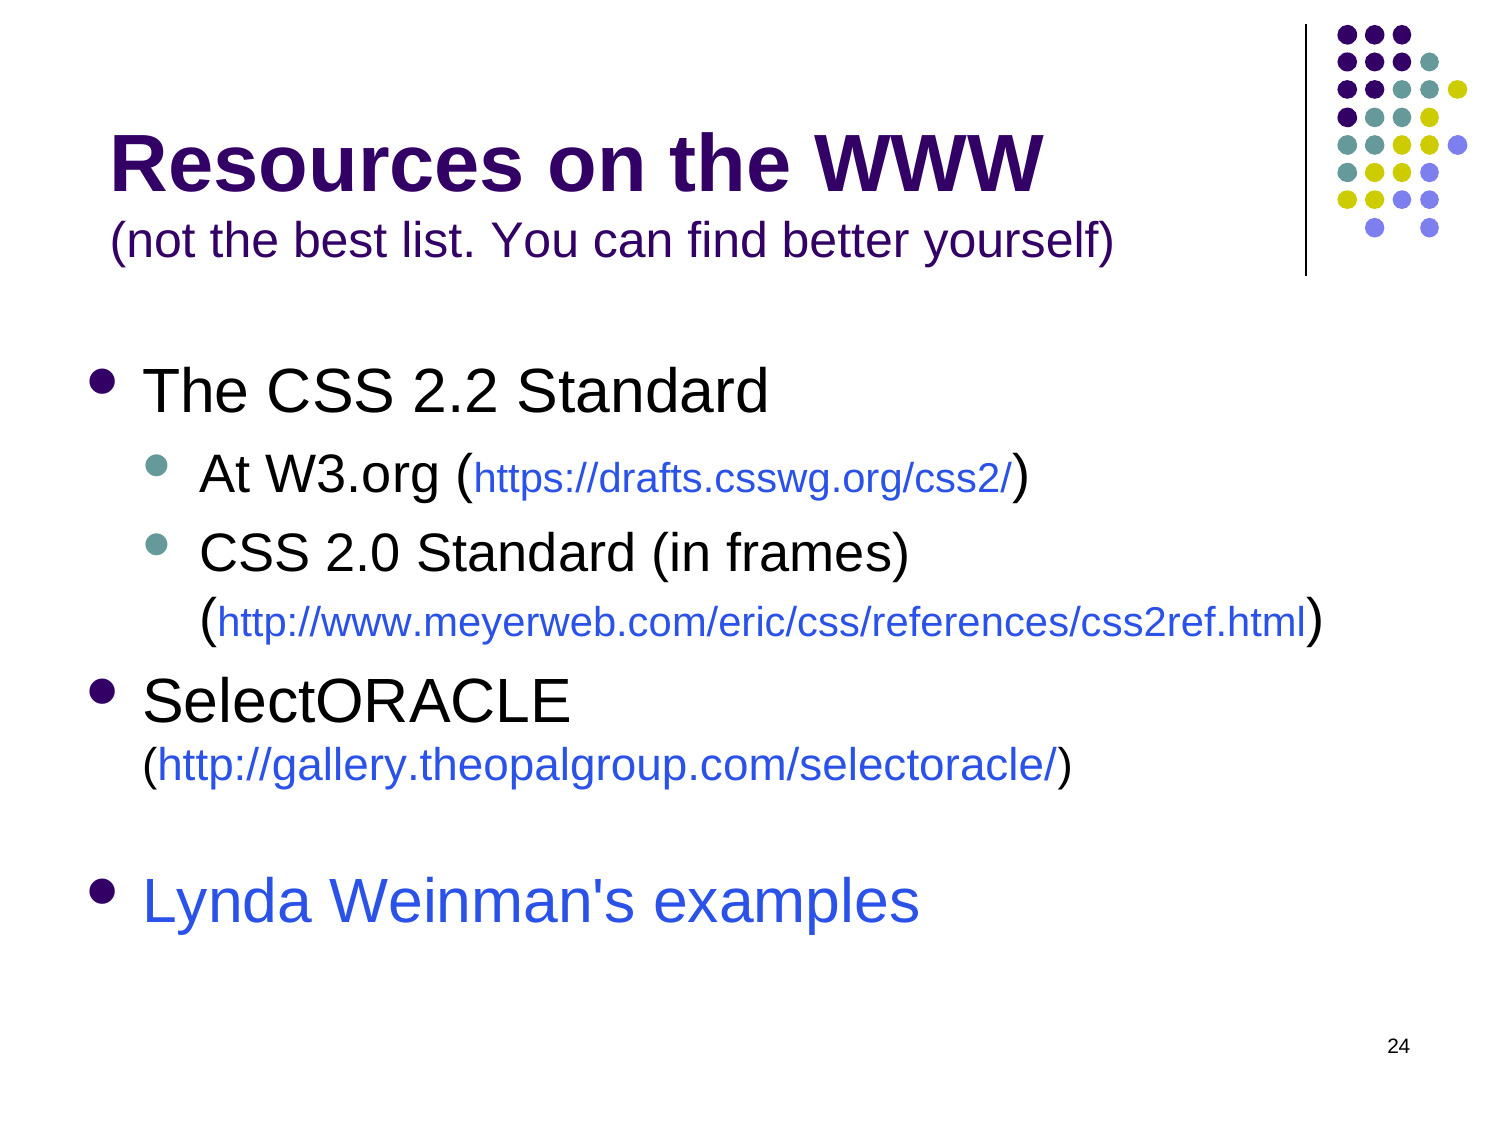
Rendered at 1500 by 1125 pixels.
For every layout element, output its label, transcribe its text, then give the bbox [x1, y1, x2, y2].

title Resources on the WWW (not the best list. You can find better yourself) [94, 62, 1241, 276]
list The CSS 2.2 Standard At W3.org (https://drafts.csswg.org/css2/) CSS 2.0 Standard (in frames) (http://www.meyerweb.com/eric/css/references/css2ref.html) SelectORACLE (http://gallery.theopalgroup.com/selectoracle/) Lynda Weinman's examples [70, 342, 1441, 1026]
text_box <number> [1074, 1026, 1426, 1101]
